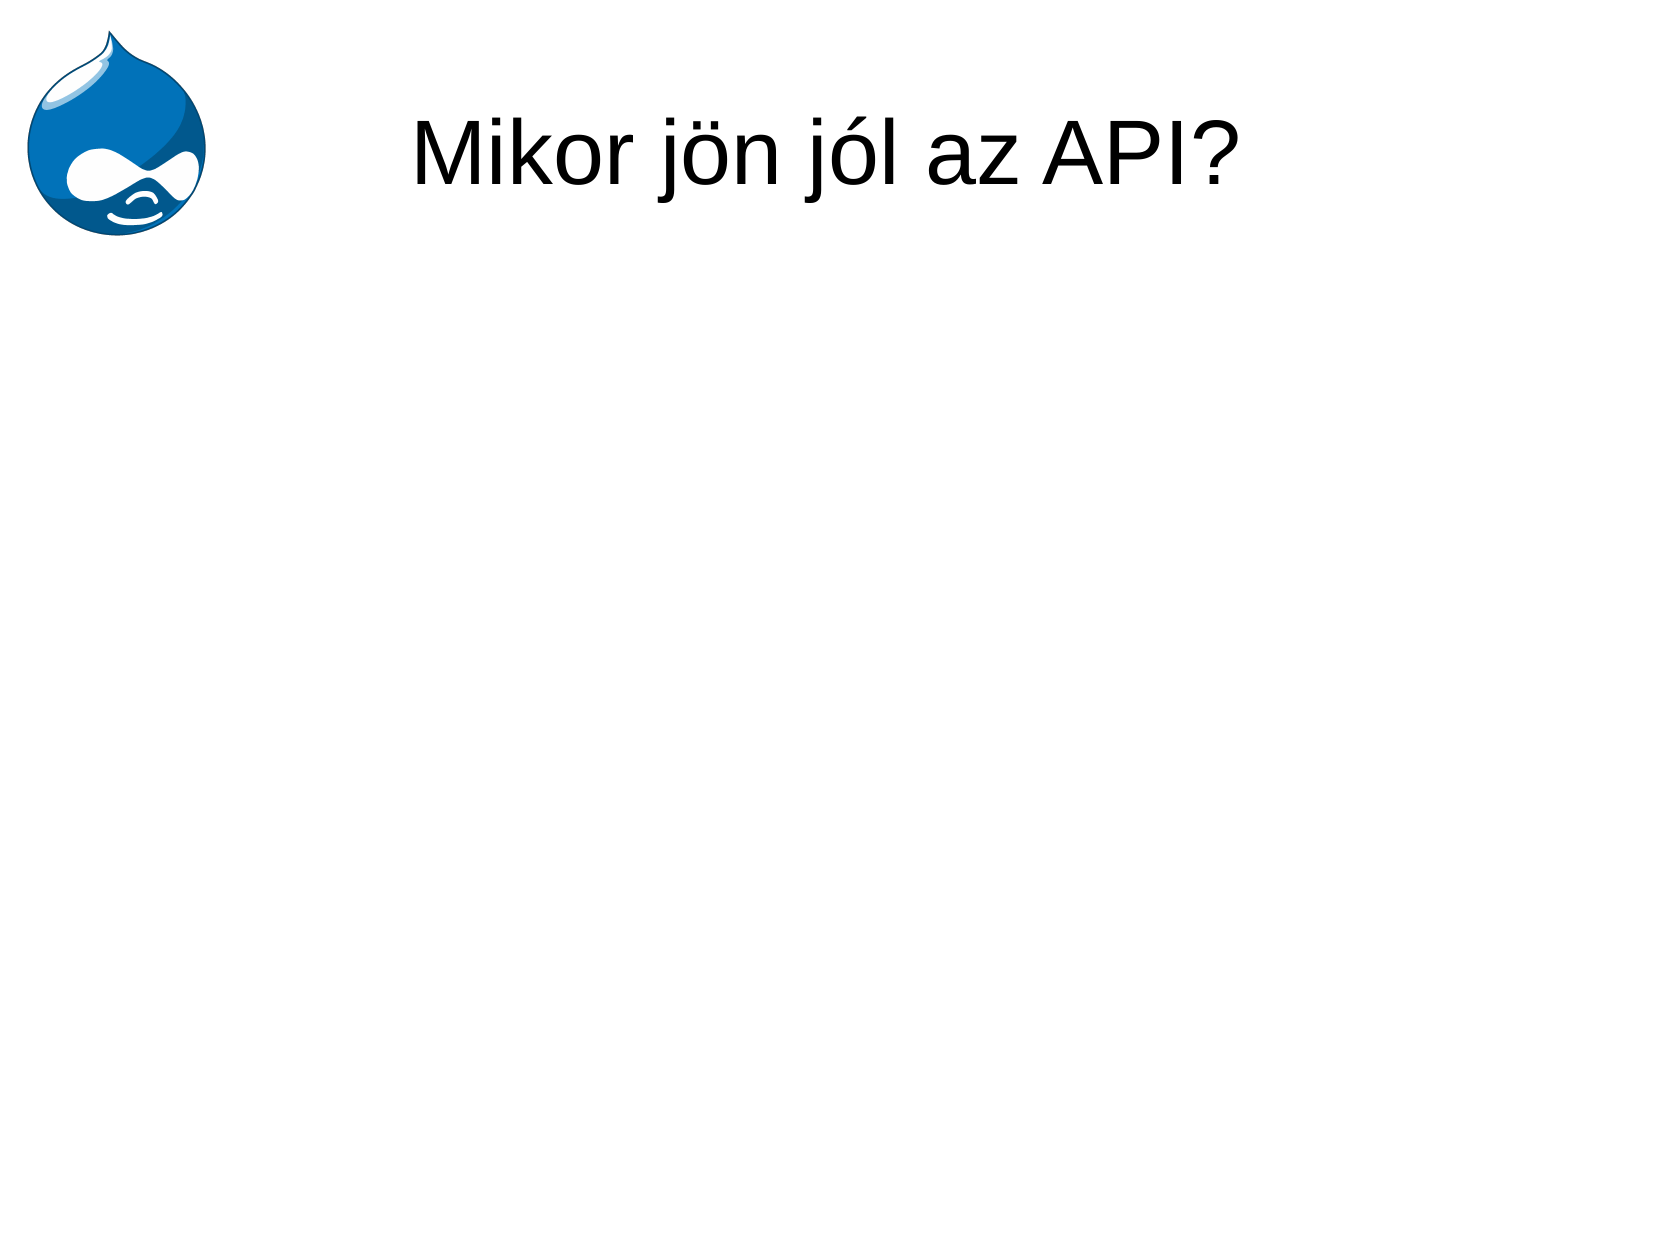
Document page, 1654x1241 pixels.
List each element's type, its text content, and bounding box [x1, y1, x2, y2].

title Mikor jön jól az API? [82, 49, 1571, 257]
picture [26, 29, 207, 237]
